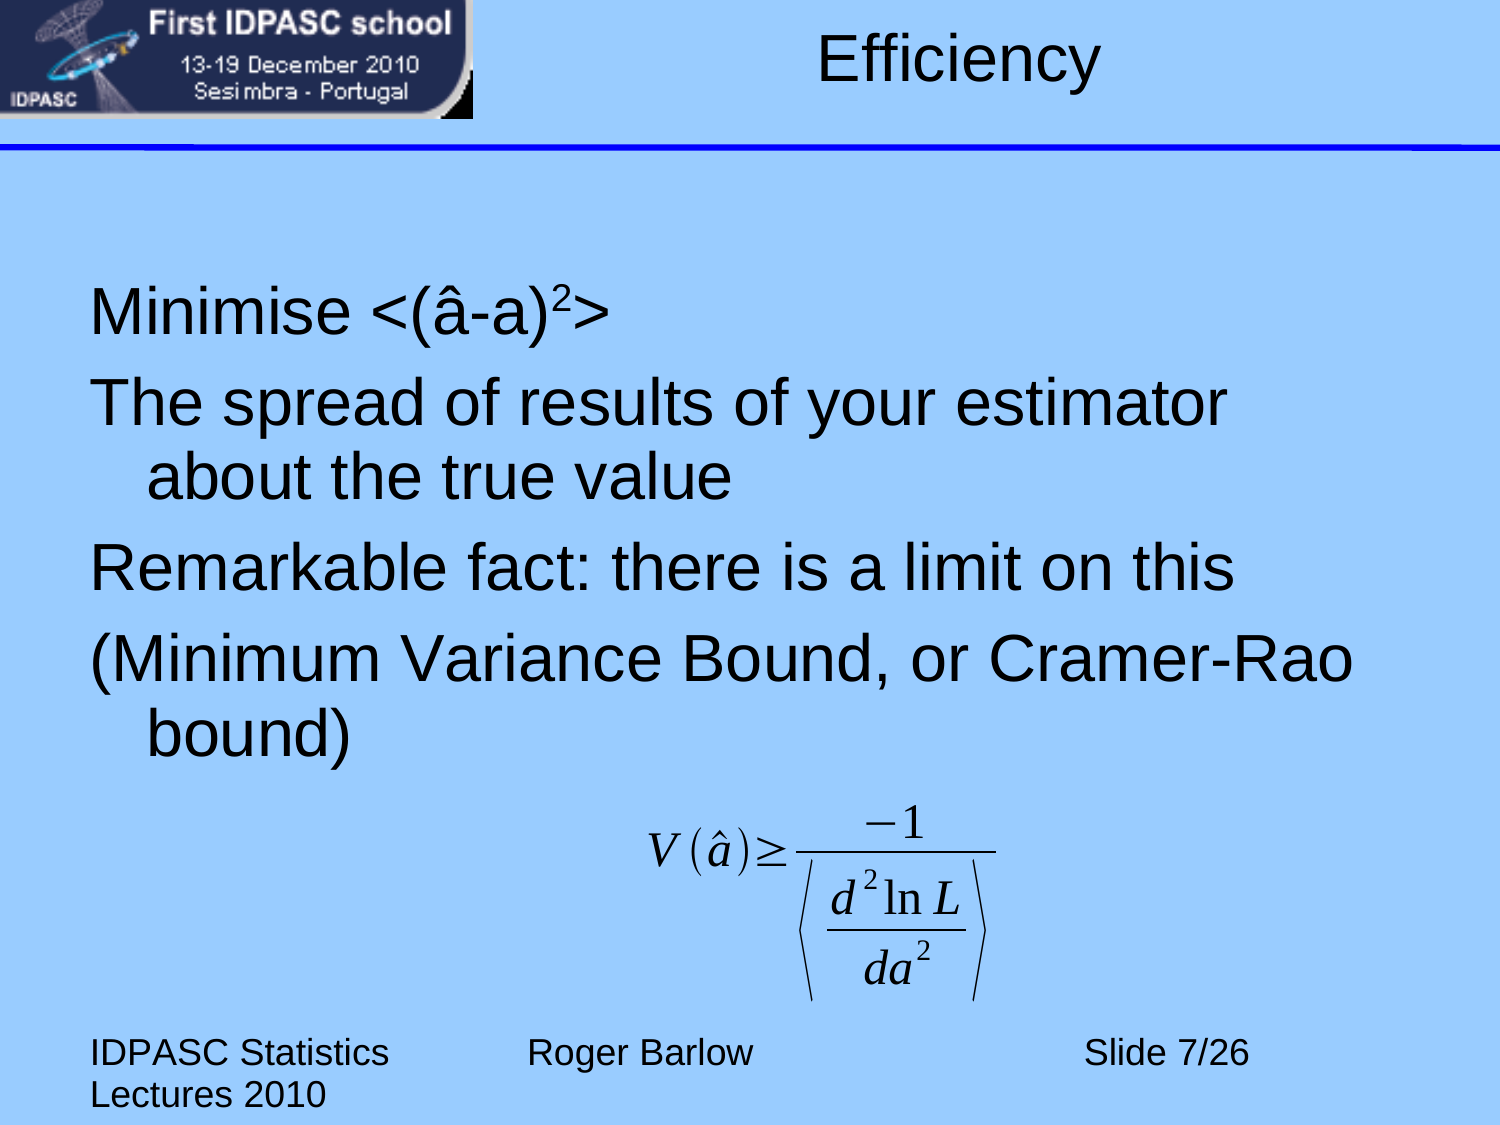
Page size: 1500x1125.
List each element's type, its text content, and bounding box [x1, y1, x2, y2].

title Efficiency [501, 7, 1418, 111]
picture [0, 0, 473, 119]
chart [639, 792, 1004, 1004]
list Minimise <(â-a)2> The spread of results of your estimator about the true value Remarkable fact: there is a limit on this (Minimum Variance Bound, or Cramer-Rao bound) [75, 262, 1425, 1010]
